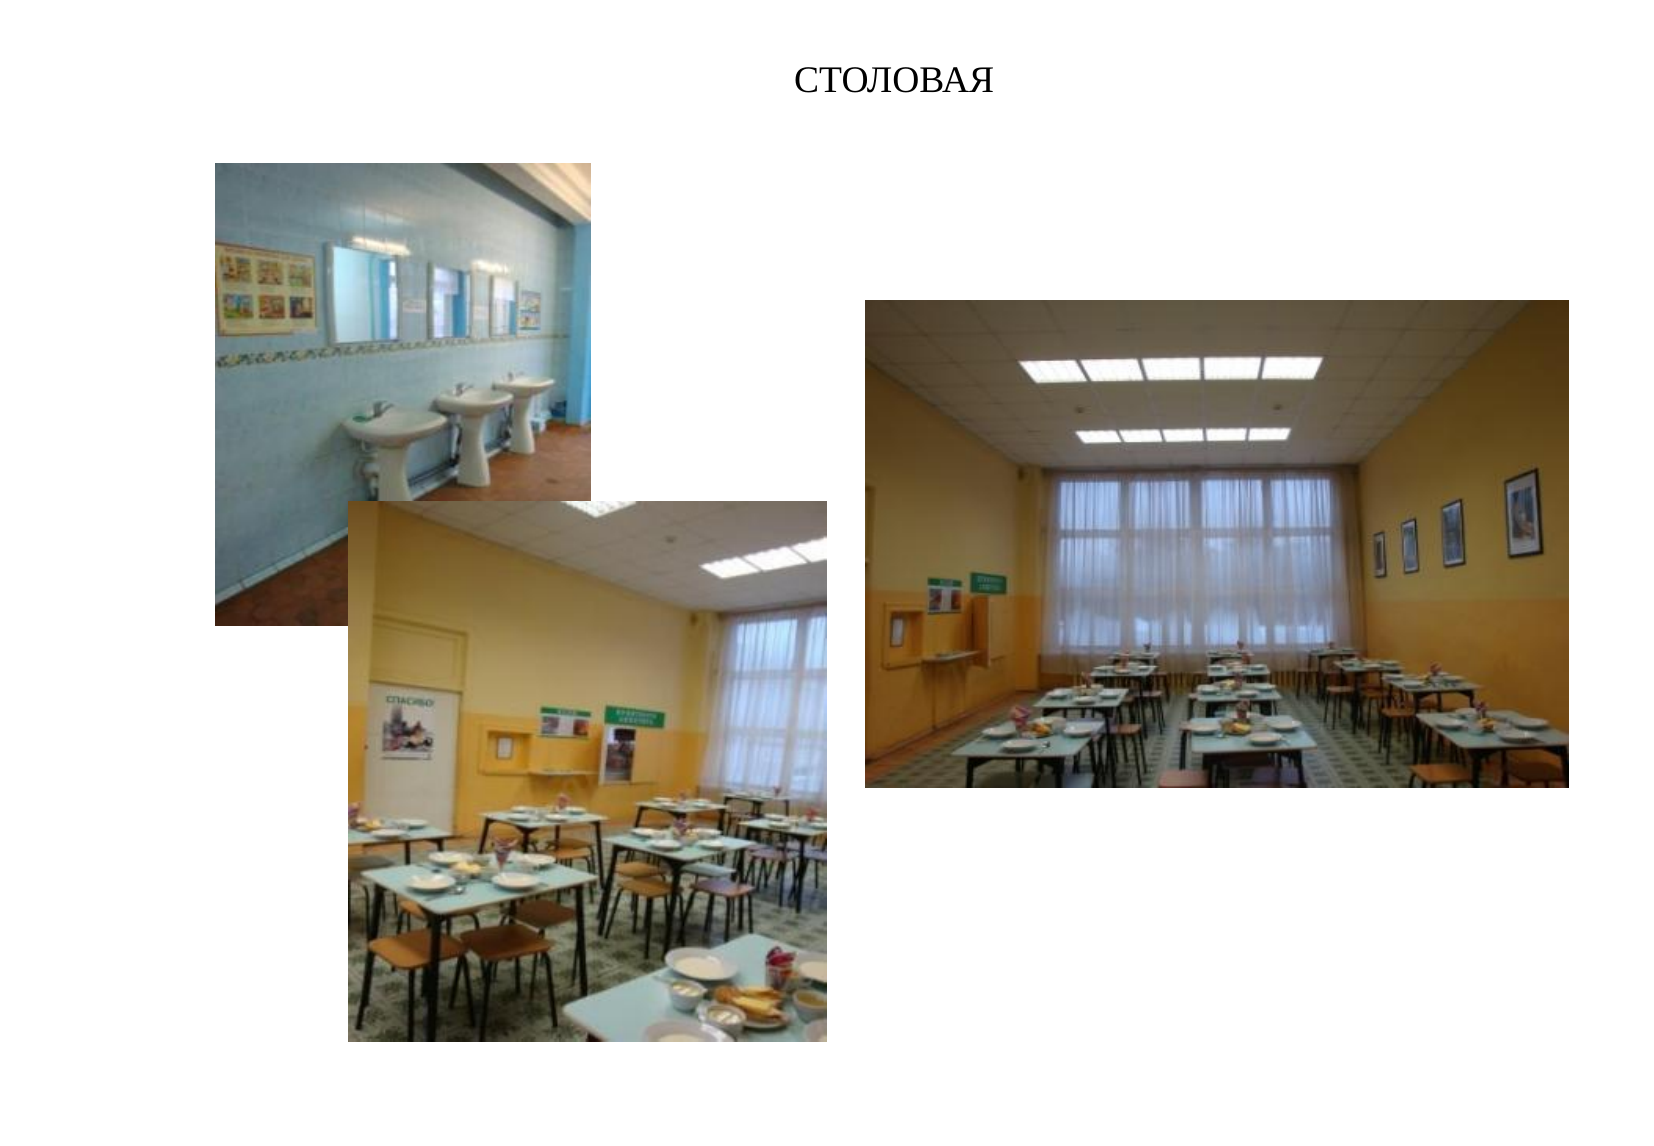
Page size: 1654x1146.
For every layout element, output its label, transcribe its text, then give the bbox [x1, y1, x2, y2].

picture [215, 163, 827, 1042]
picture [865, 300, 1569, 788]
text_box СТОЛОВАЯ [217, 45, 1571, 110]
